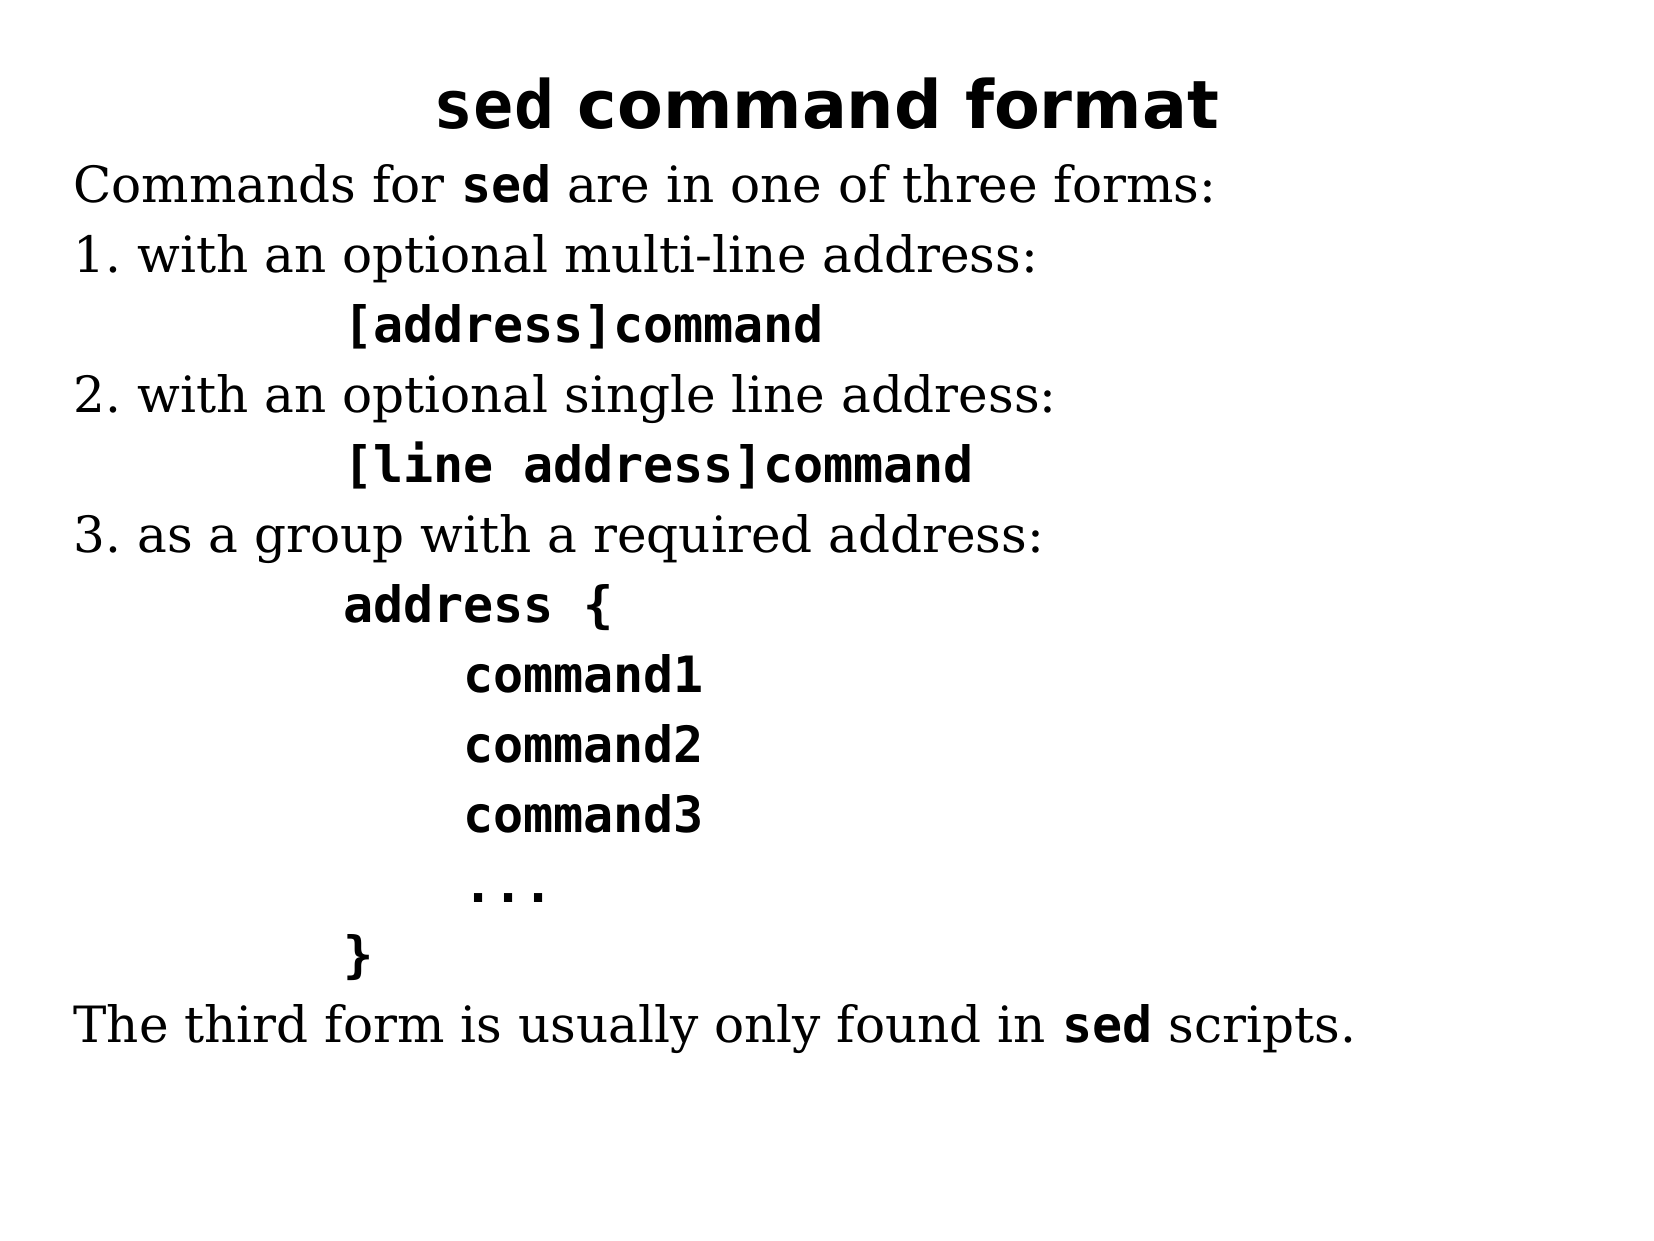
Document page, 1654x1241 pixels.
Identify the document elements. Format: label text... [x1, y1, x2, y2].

text_box sed command format Commands for sed are in one of three forms: 1. with an optional multi-line address: [address]command 2. with an optional single line address: [line address]command 3. as a group with a required address: address { command1 command2 command3 ... } The third form is usually only found in sed scripts. [59, 59, 1595, 1063]
